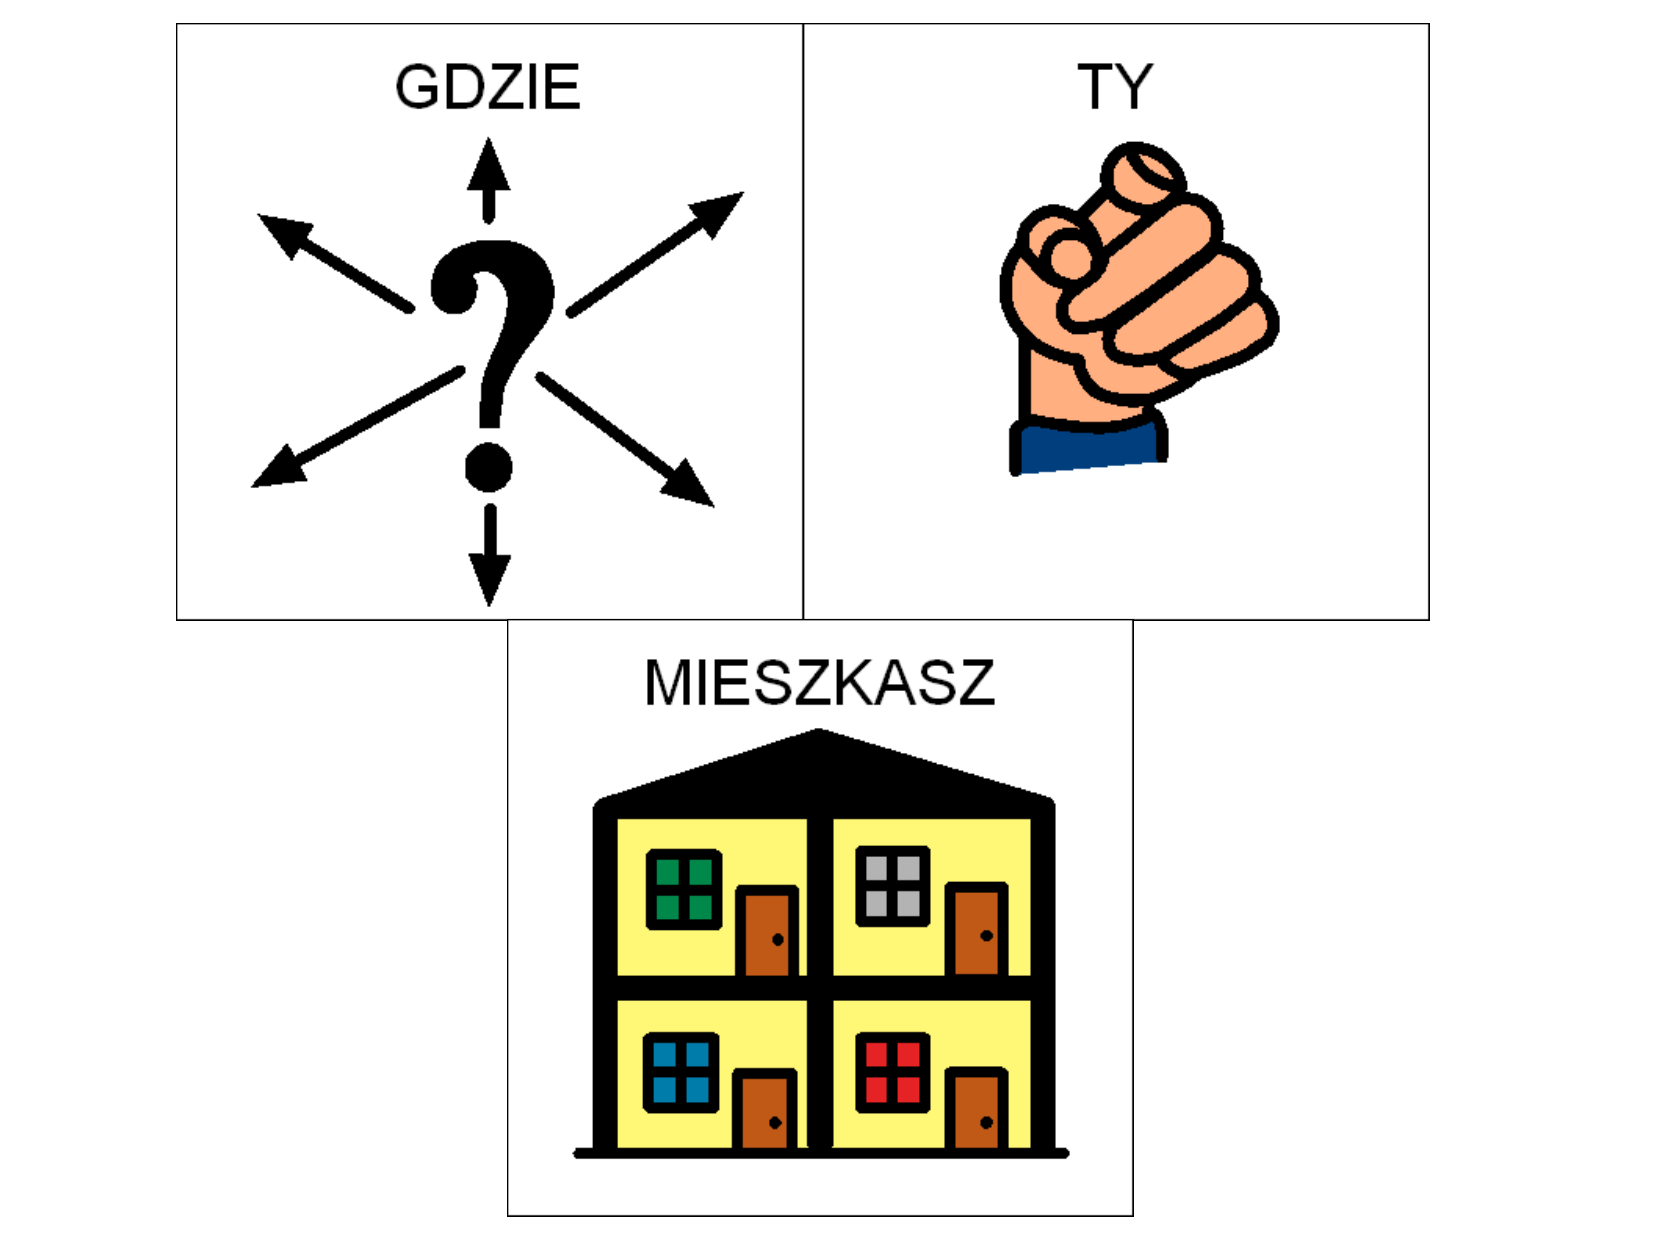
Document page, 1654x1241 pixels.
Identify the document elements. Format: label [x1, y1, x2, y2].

picture [176, 23, 1430, 1217]
